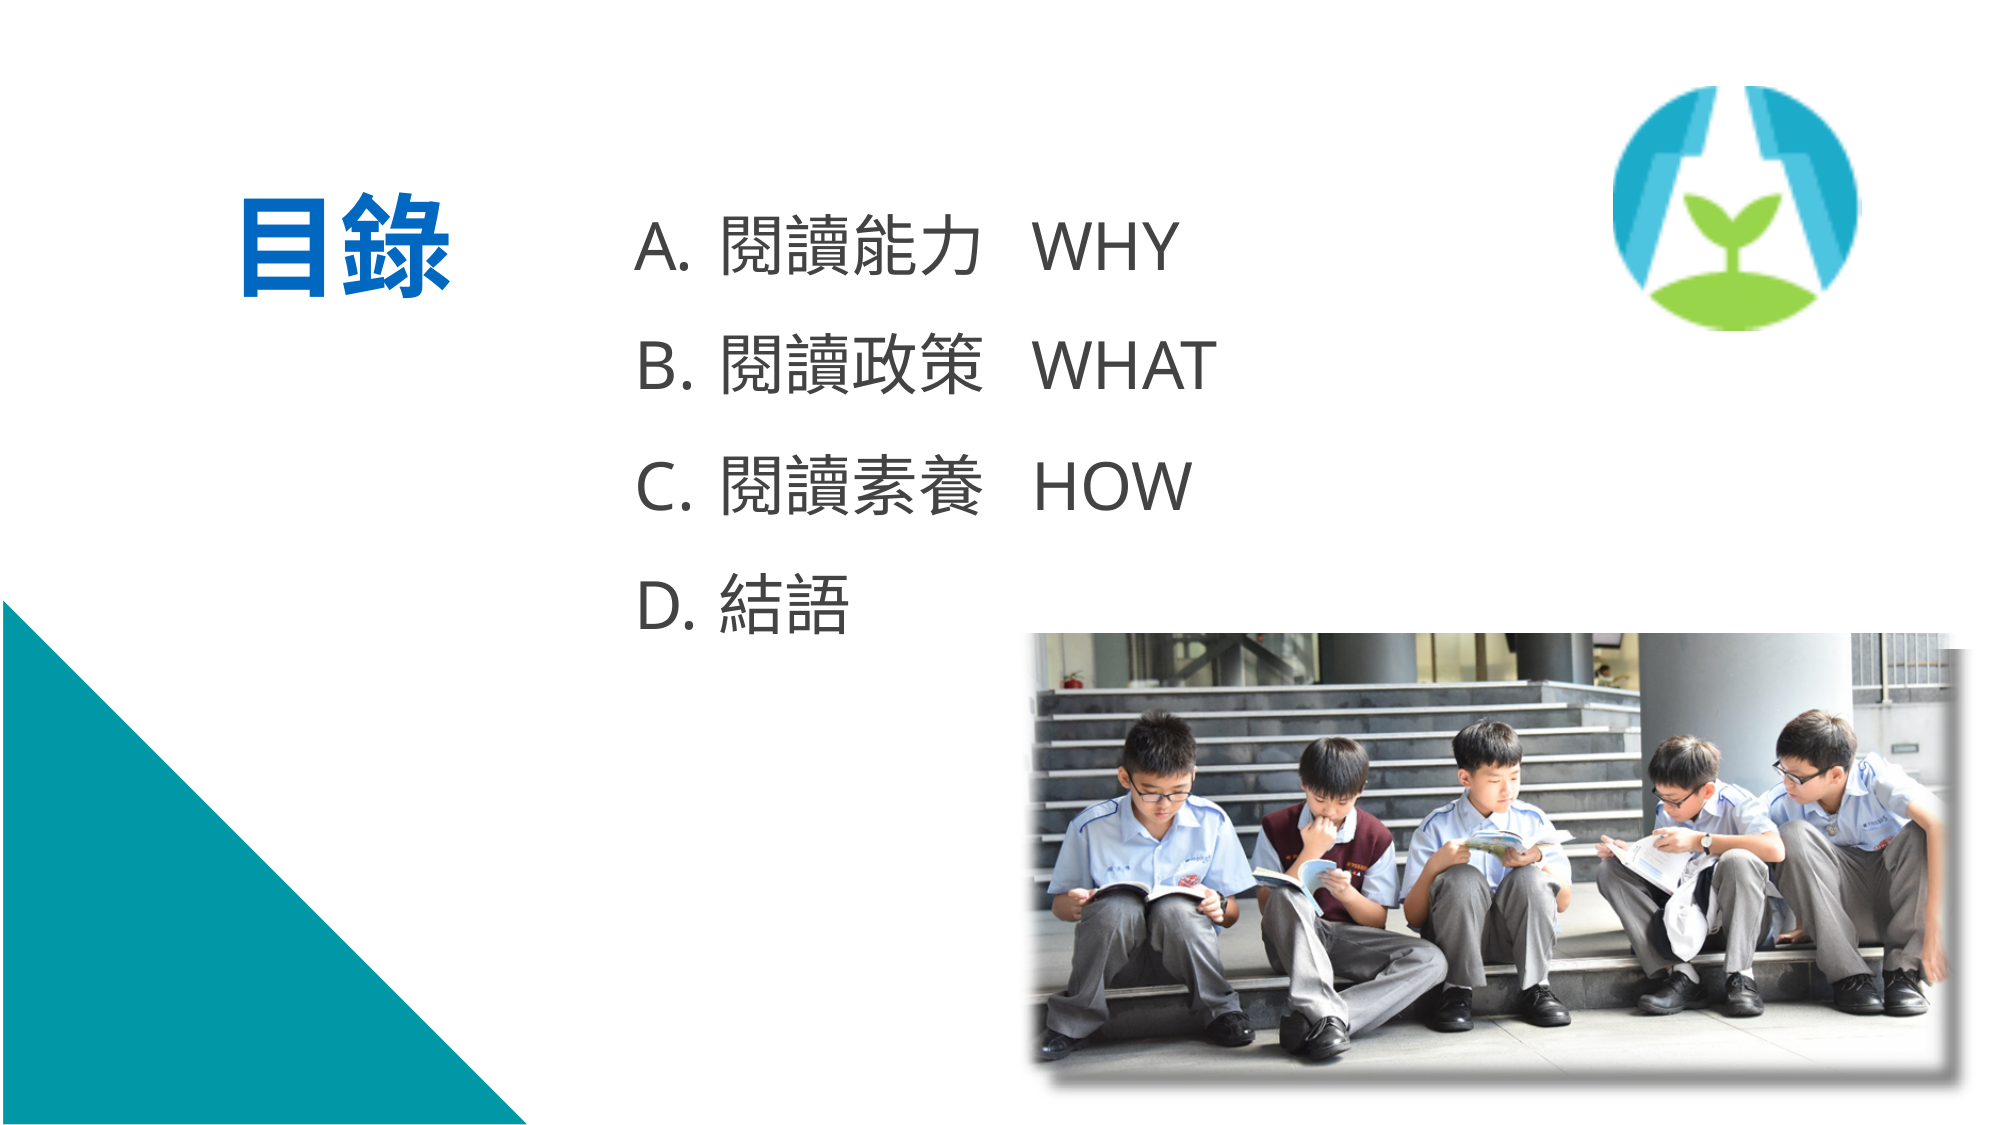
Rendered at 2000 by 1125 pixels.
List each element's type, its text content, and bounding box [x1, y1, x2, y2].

picture [1613, 86, 1862, 331]
title 目錄 [208, 146, 559, 331]
text_box [0, 592, 533, 1125]
subtitle 閱讀能力 WHY 閱讀政策 WHAT 閱讀素養 HOW 結語 [598, 143, 1648, 682]
picture [1017, 633, 1963, 1088]
